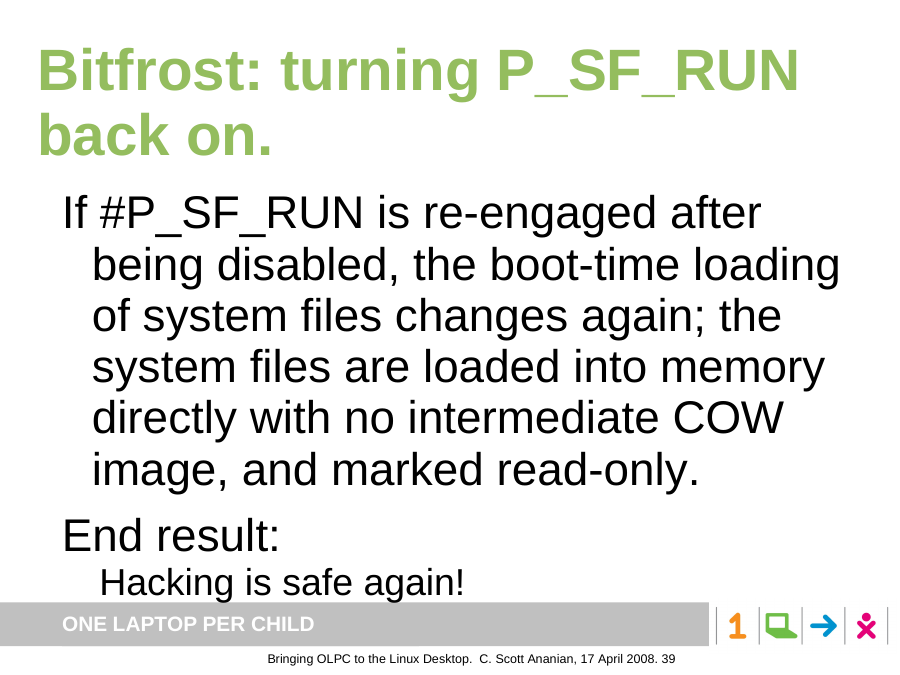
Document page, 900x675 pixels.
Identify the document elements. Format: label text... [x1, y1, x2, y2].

picture [844, 598, 897, 654]
title Bitfrost: turning P_SF_RUN back on. [37, 37, 856, 168]
list If #P_SF_RUN is re-engaged after being disabled, the boot-time loading of system files changes again; the system files are loaded into memory directly with no intermediate COW image, and marked read-only. End result: Hacking is safe again! [61, 187, 844, 675]
